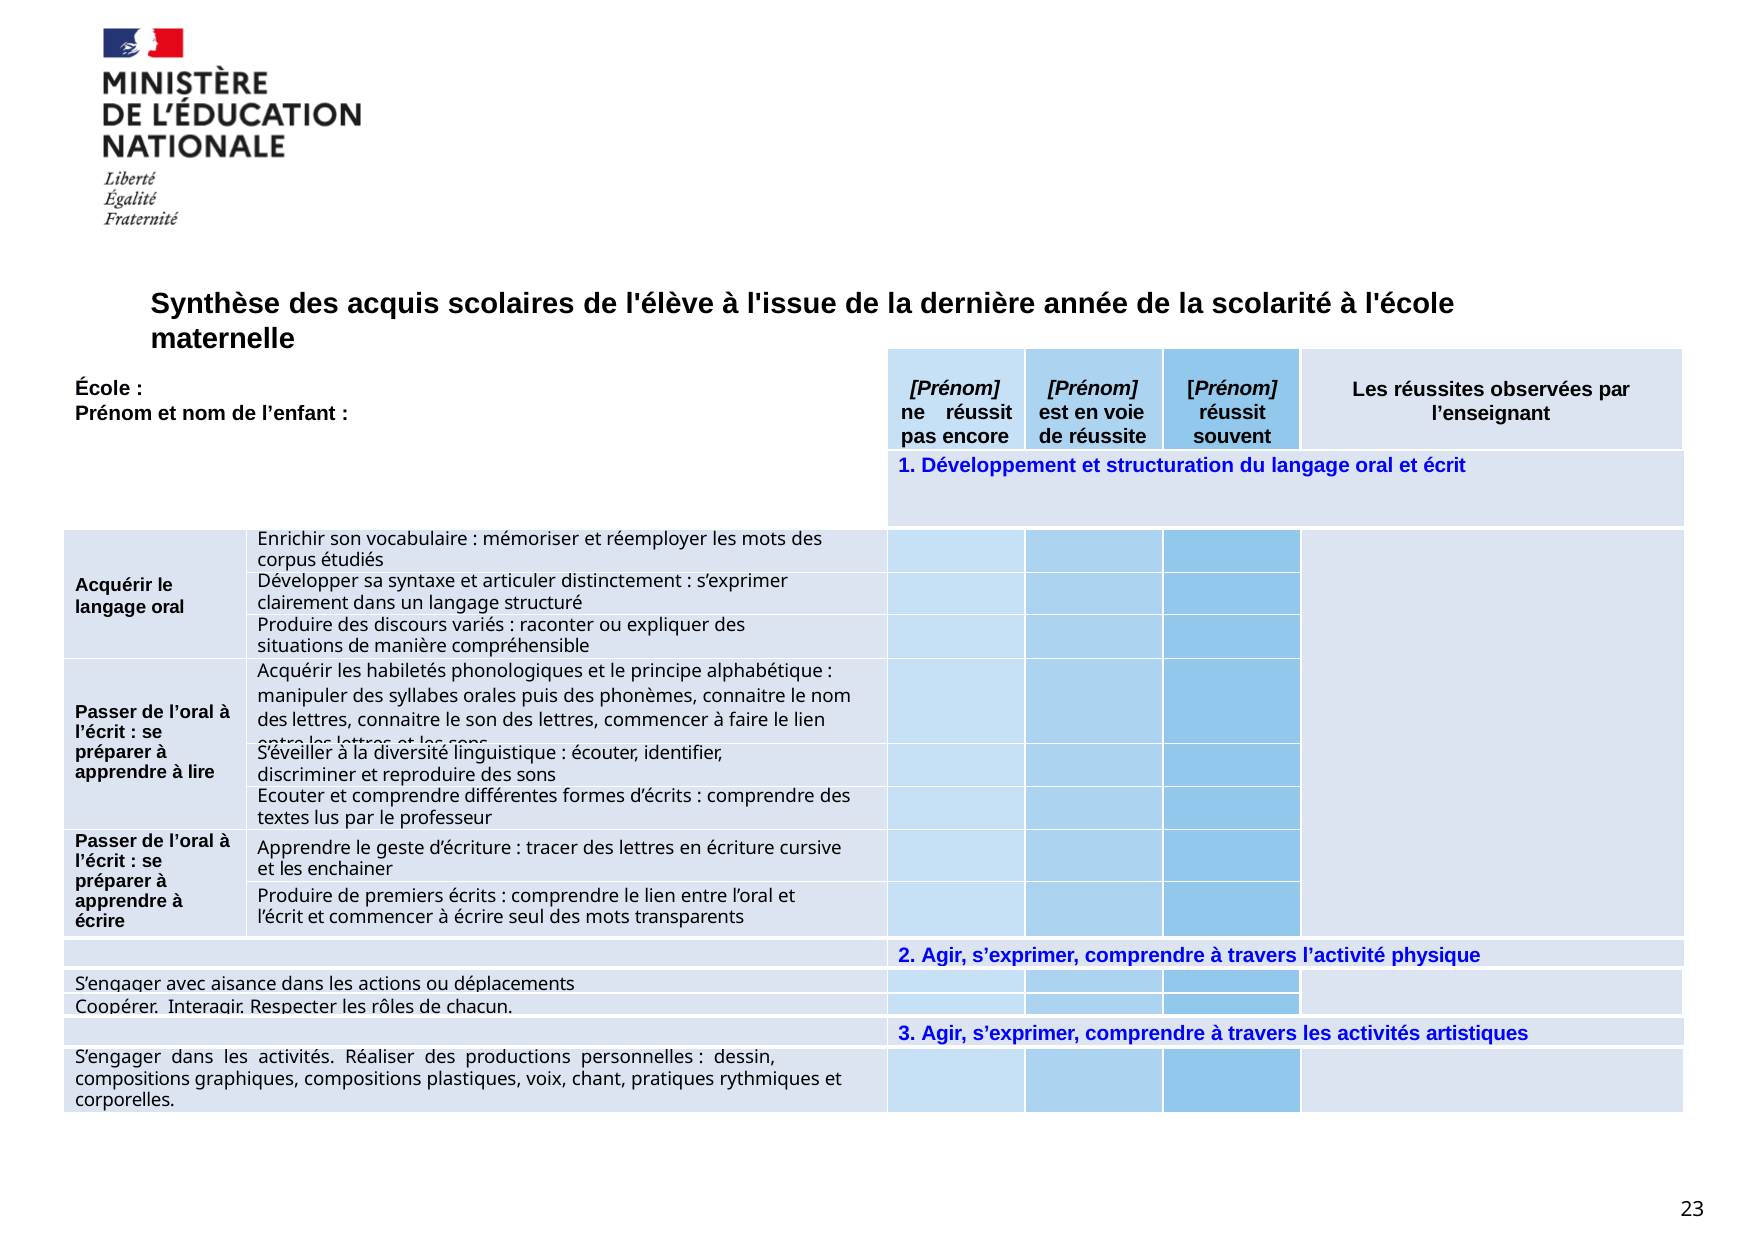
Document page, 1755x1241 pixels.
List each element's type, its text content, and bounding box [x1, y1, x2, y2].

table_cell [1164, 787, 1300, 829]
table_header École : Prénom et nom de l’enfant : [64, 349, 887, 526]
table_cell [1026, 1049, 1162, 1112]
table_cell [888, 994, 1024, 1014]
table_cell [888, 787, 1024, 829]
table_cell [1026, 615, 1162, 658]
table_cell 2. Agir, s’exprimer, comprendre à travers l’activité physique [888, 940, 1684, 966]
table_cell Développer sa syntaxe et articuler distinctement : s’exprimer clairement dans un langage structuré [247, 573, 887, 614]
table_cell [1026, 970, 1162, 992]
table_cell [1164, 573, 1300, 614]
table_cell [64, 1018, 887, 1045]
table_cell [1164, 659, 1300, 743]
table_cell S’engager avec aisance dans les actions ou déplacements [64, 970, 887, 992]
table_cell [888, 1049, 1024, 1112]
table_cell S’éveiller à la diversité linguistique : écouter, identifier, discriminer et reproduire des sons [247, 744, 887, 786]
table_cell [1164, 970, 1299, 992]
text_box Synthèse des acquis scolaires de l'élève à l'issue de la dernière année de la scolarité à l'école maternelle [148, 282, 1606, 349]
table_cell Coopérer. Interagir. Respecter les rôles de chacun. [64, 994, 887, 1014]
table_header [Prénom] réussit souvent [1164, 349, 1299, 449]
table_cell [1026, 830, 1162, 881]
table_cell Ecouter et comprendre différentes formes d’écrits : comprendre des textes lus par le professeur [247, 787, 887, 829]
table_cell 3. Agir, s’exprimer, comprendre à travers les activités artistiques [888, 1018, 1684, 1045]
table_cell Enrichir son vocabulaire : mémoriser et réemployer les mots des corpus étudiés [247, 530, 887, 572]
table_cell [888, 744, 1024, 786]
table_header [Prénom] est en voie de réussite [1026, 349, 1162, 449]
picture [103, 28, 361, 225]
table_cell S’engager dans les activités. Réaliser des productions personnelles : dessin, compositions graphiques, compositions plastiques, voix, chant, pratiques rythmiques et corporelles. [64, 1049, 887, 1112]
table_header [Prénom] ne réussit pas encore [888, 349, 1024, 449]
table_cell [1026, 787, 1162, 829]
table_cell [888, 830, 1024, 881]
table_cell [888, 530, 1024, 572]
table_cell [1164, 882, 1300, 936]
table_cell [888, 882, 1024, 936]
table_cell [1302, 1049, 1683, 1112]
table_cell [1026, 744, 1162, 786]
table_cell [888, 573, 1024, 614]
table_cell [888, 659, 1024, 743]
table_cell [1026, 882, 1162, 936]
table_cell [1164, 830, 1300, 881]
table_cell Acquérir le langage oral [64, 530, 246, 658]
table_cell [888, 970, 1024, 992]
table_cell Produire de premiers écrits : comprendre le lien entre l’oral et l’écrit et commencer à écrire seul des mots transparents [247, 882, 887, 936]
table_cell [1164, 615, 1300, 658]
table_cell [1164, 994, 1299, 1014]
table_cell 1. Développement et structuration du langage oral et écrit [888, 451, 1684, 526]
table_cell Passer de l’oral à l’écrit : se préparer à apprendre à lire [64, 659, 246, 829]
table_cell [1026, 659, 1162, 743]
table_cell Acquérir les habiletés phonologiques et le principe alphabétique : manipuler des syllabes orales puis des phonèmes, connaitre le nom des lettres, connaitre le son des lettres, commencer à faire le lien entre les lettres et les sons [247, 659, 887, 743]
table_cell [1164, 744, 1300, 786]
text_box 23 [1665, 1188, 1729, 1228]
table_cell Passer de l’oral à l’écrit : se préparer à apprendre à écrire [64, 830, 246, 936]
table_cell [1164, 530, 1300, 572]
table_header Les réussites observées par l’enseignant [1302, 349, 1682, 449]
table_cell [1302, 530, 1684, 936]
table_cell [1164, 1049, 1300, 1112]
table_cell [1026, 530, 1162, 572]
table_cell [888, 615, 1024, 658]
table_cell Apprendre le geste d’écriture : tracer des lettres en écriture cursive et les enchainer [247, 830, 887, 881]
table_cell [64, 940, 887, 966]
table_cell [1026, 573, 1162, 614]
table_cell [1026, 994, 1162, 1014]
table_cell Produire des discours variés : raconter ou expliquer des situations de manière compréhensible [247, 615, 887, 658]
table_cell [1302, 970, 1682, 1014]
